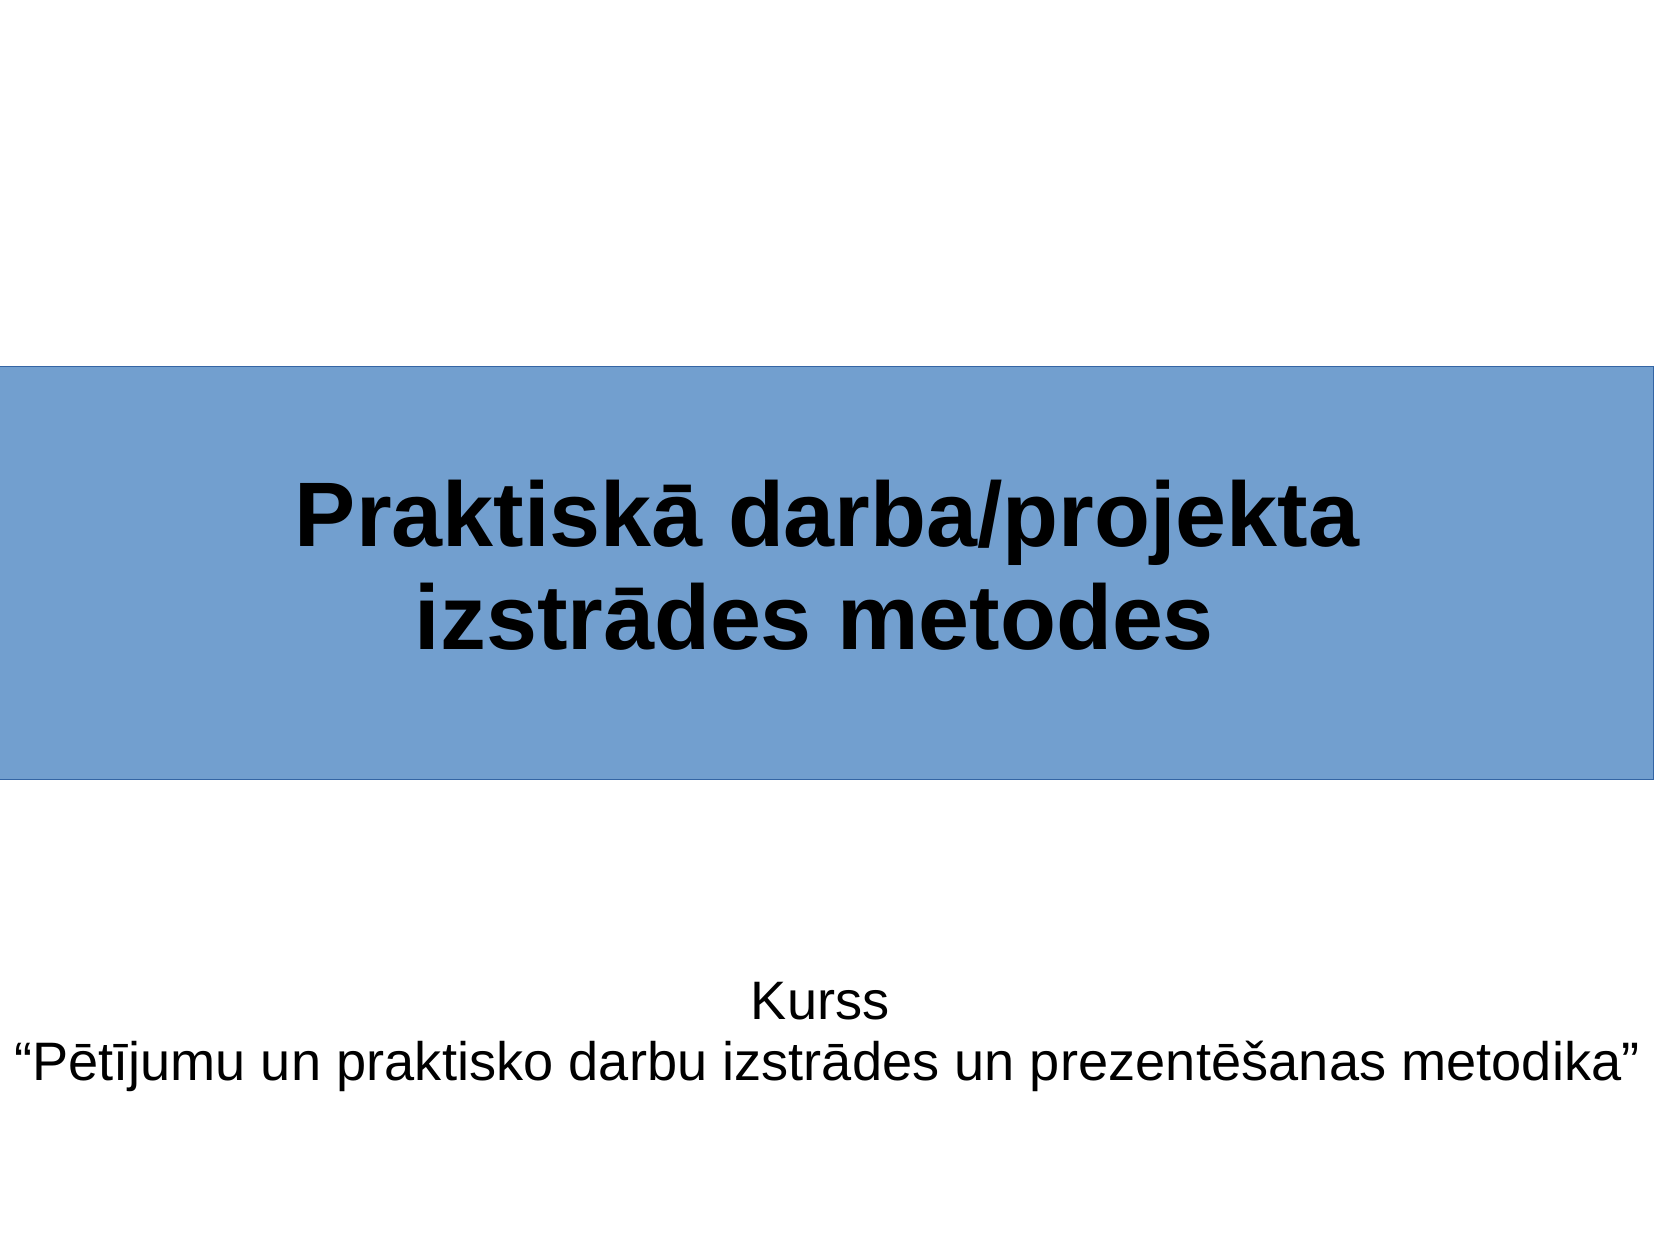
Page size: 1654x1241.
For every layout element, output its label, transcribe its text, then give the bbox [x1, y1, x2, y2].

text_box [0, 366, 1654, 780]
title Praktiskā darba/projekta izstrādes metodes [70, 462, 1559, 670]
text_box Kurss “Pētījumu un praktisko darbu izstrādes un prezentēšanas metodika” [0, 928, 1654, 1134]
